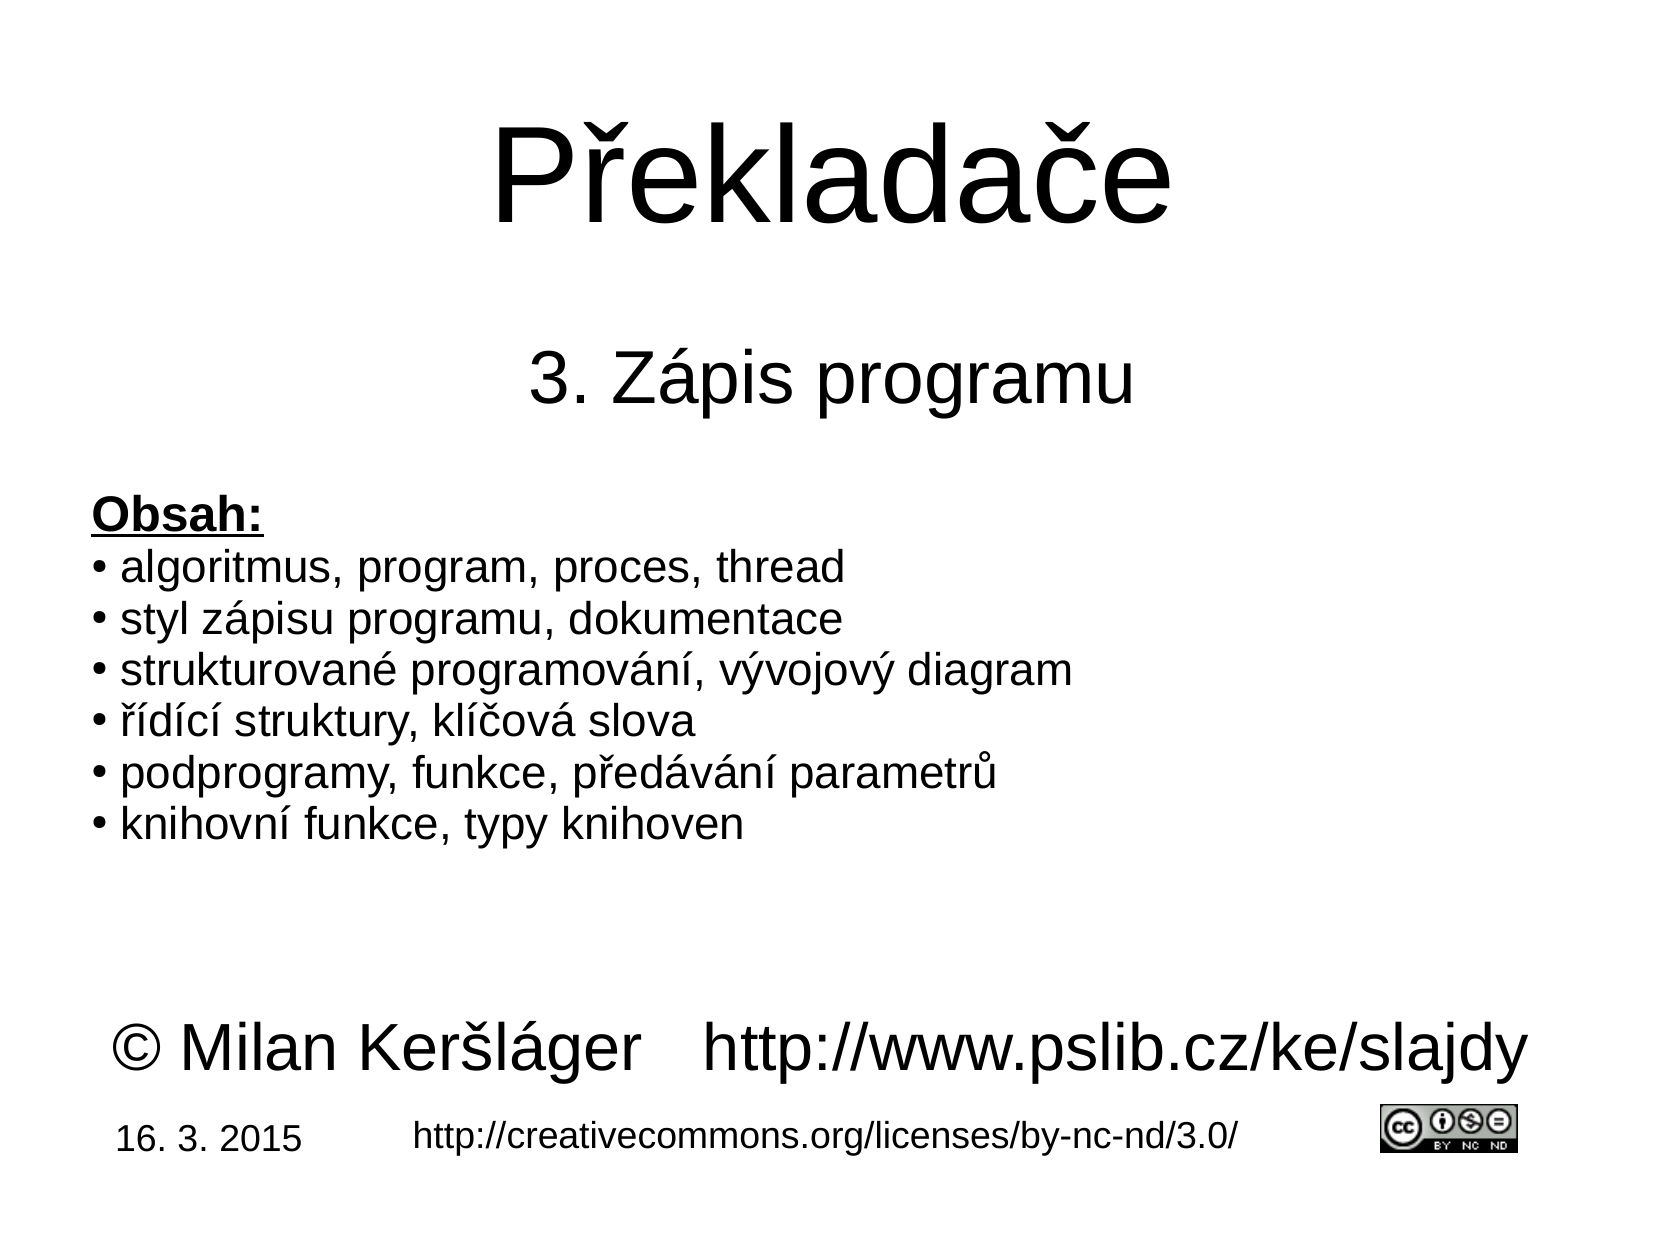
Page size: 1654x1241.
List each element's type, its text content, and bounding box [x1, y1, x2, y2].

text_box http://creativecommons.org/licenses/by-nc-nd/3.0/ [339, 1107, 1313, 1165]
title Překladače 3. Zápis programu [88, 56, 1577, 461]
picture [1380, 1104, 1518, 1153]
list © Milan Keršláger http://www.pslib.cz/ke/slajdy [76, 1009, 1565, 1087]
text_box Obsah: algoritmus, program, proces, thread styl zápisu programu, dokumentace strukturované programování, vývojový diagram řídící struktury, klíčová slova podprogramy, funkce, předávání parametrů knihovní funkce, typy knihoven [76, 478, 1583, 857]
text_box 16. 3. 2015 [100, 1110, 337, 1168]
